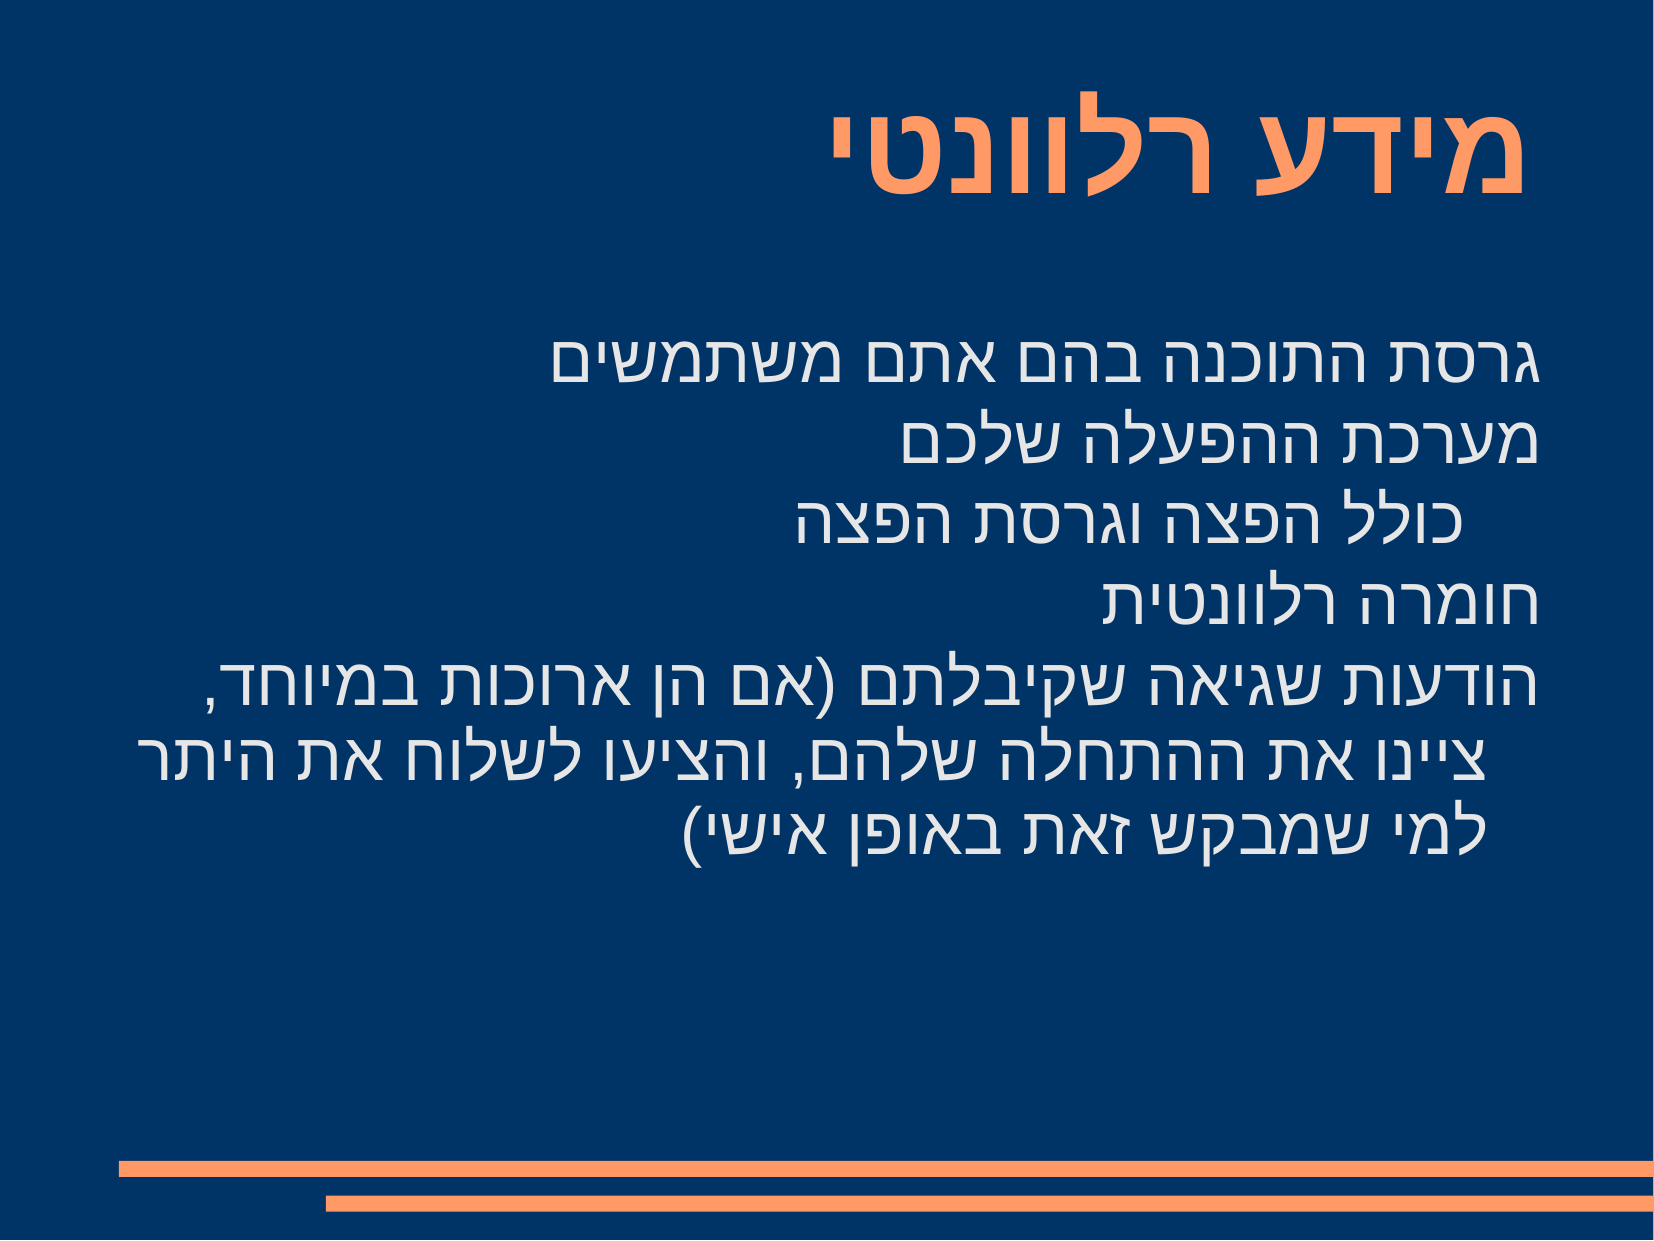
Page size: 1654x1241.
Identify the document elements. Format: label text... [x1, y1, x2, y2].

list גרסת התוכנה בהם אתם משתמשים מערכת ההפעלה שלכם כולל הפצה וגרסת הפצה חומרה רלוונטית הודעות שגיאה שקיבלתם (אם הן ארוכות במיוחד, ציינו את ההתחלה שלהם, והציעו לשלוח את היתר למי שמבקש זאת באופן אישי) [121, 322, 1561, 1123]
title מידע רלוונטי [121, 46, 1534, 254]
